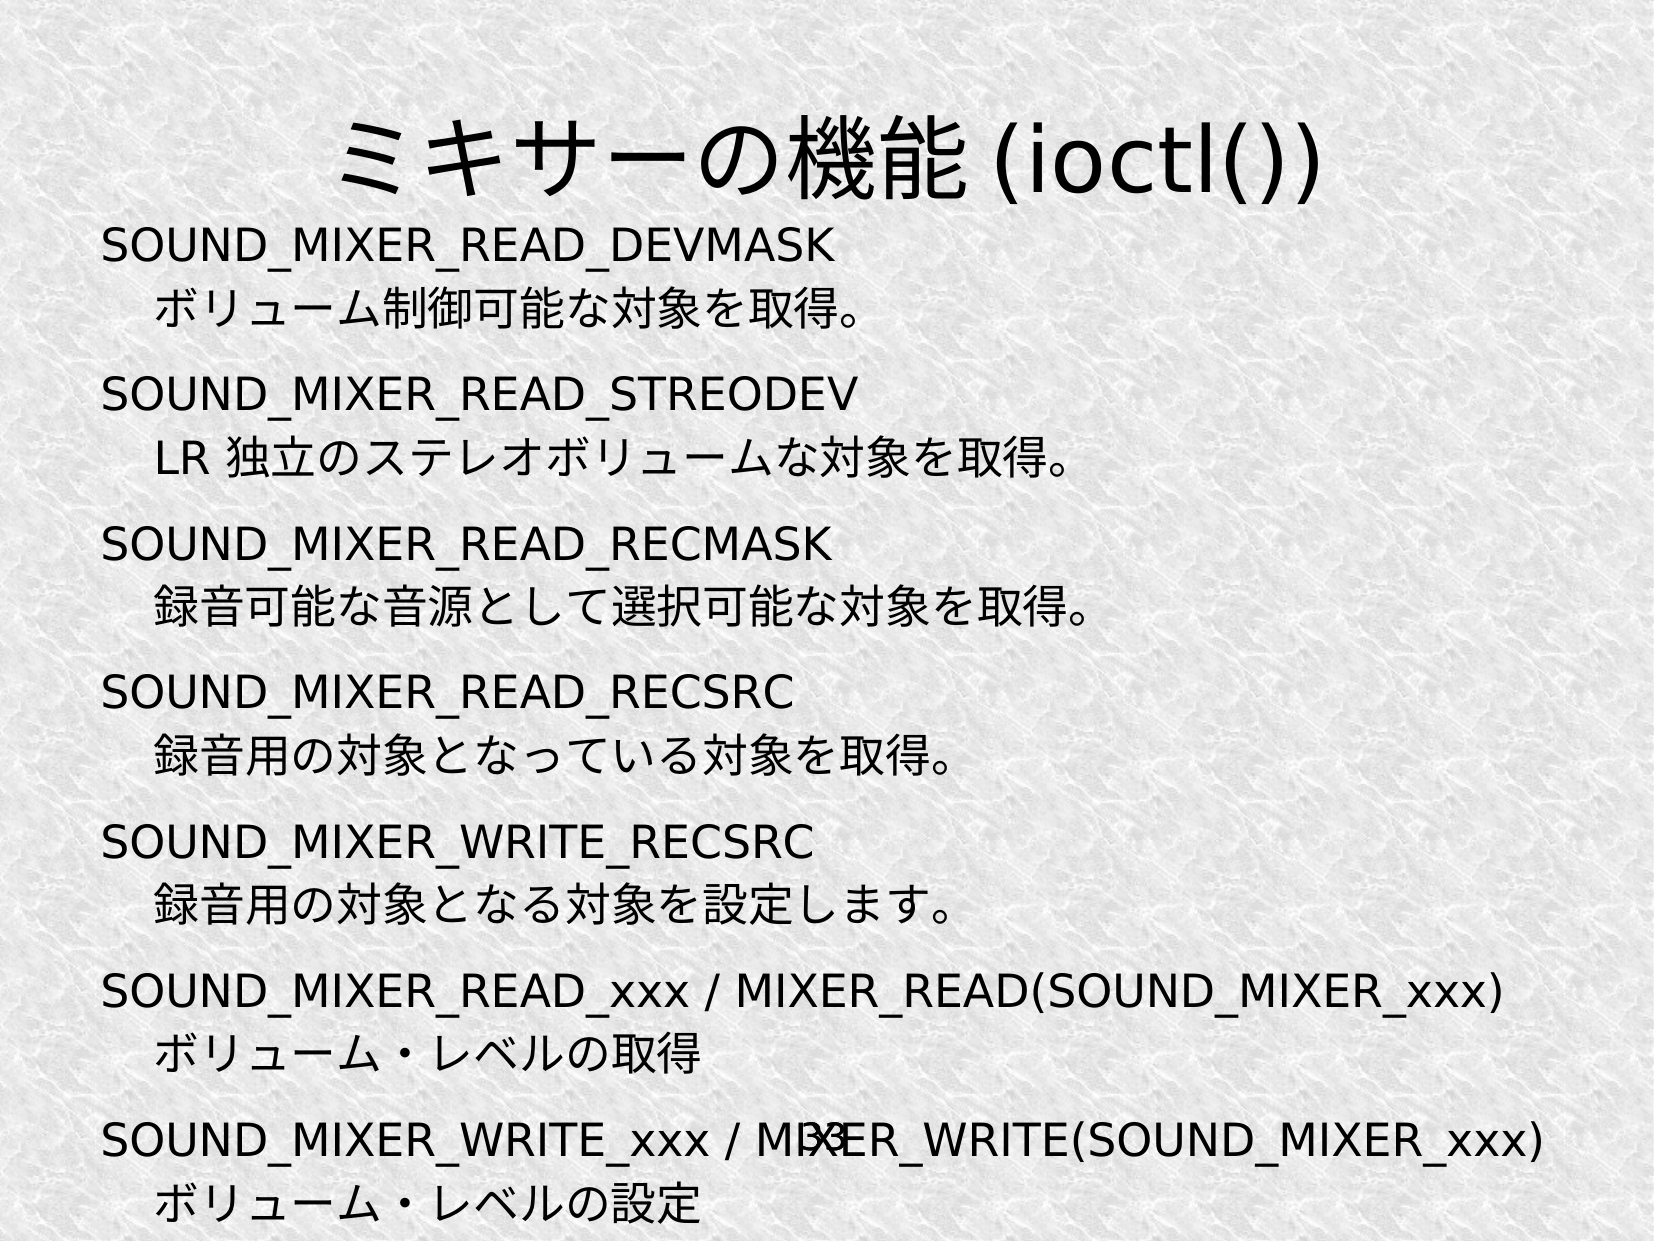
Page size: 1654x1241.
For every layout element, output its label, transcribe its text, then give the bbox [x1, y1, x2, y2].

list SOUND_MIXER_READ_DEVMASK ボリューム制御可能な対象を取得。 SOUND_MIXER_READ_STREODEV LR 独立のステレオボリュームな対象を取得。 SOUND_MIXER_READ_RECMASK 録音可能な音源として選択可能な対象を取得。 SOUND_MIXER_READ_RECSRC 録音用の対象となっている対象を取得。 SOUND_MIXER_WRITE_RECSRC 録音用の対象となる対象を設定します。 SOUND_MIXER_READ_xxx / MIXER_READ(SOUND_MIXER_xxx) ボリューム・レベルの取得 SOUND_MIXER_WRITE_xxx / MIXER_WRITE(SOUND_MIXER_xxx) ボリューム・レベルの設定 [82, 219, 1607, 1151]
title ミキサーの機能 (ioctl()) [82, 49, 1571, 219]
picture [0, 0, 1654, 1241]
text_box <番号> [752, 1108, 895, 1182]
